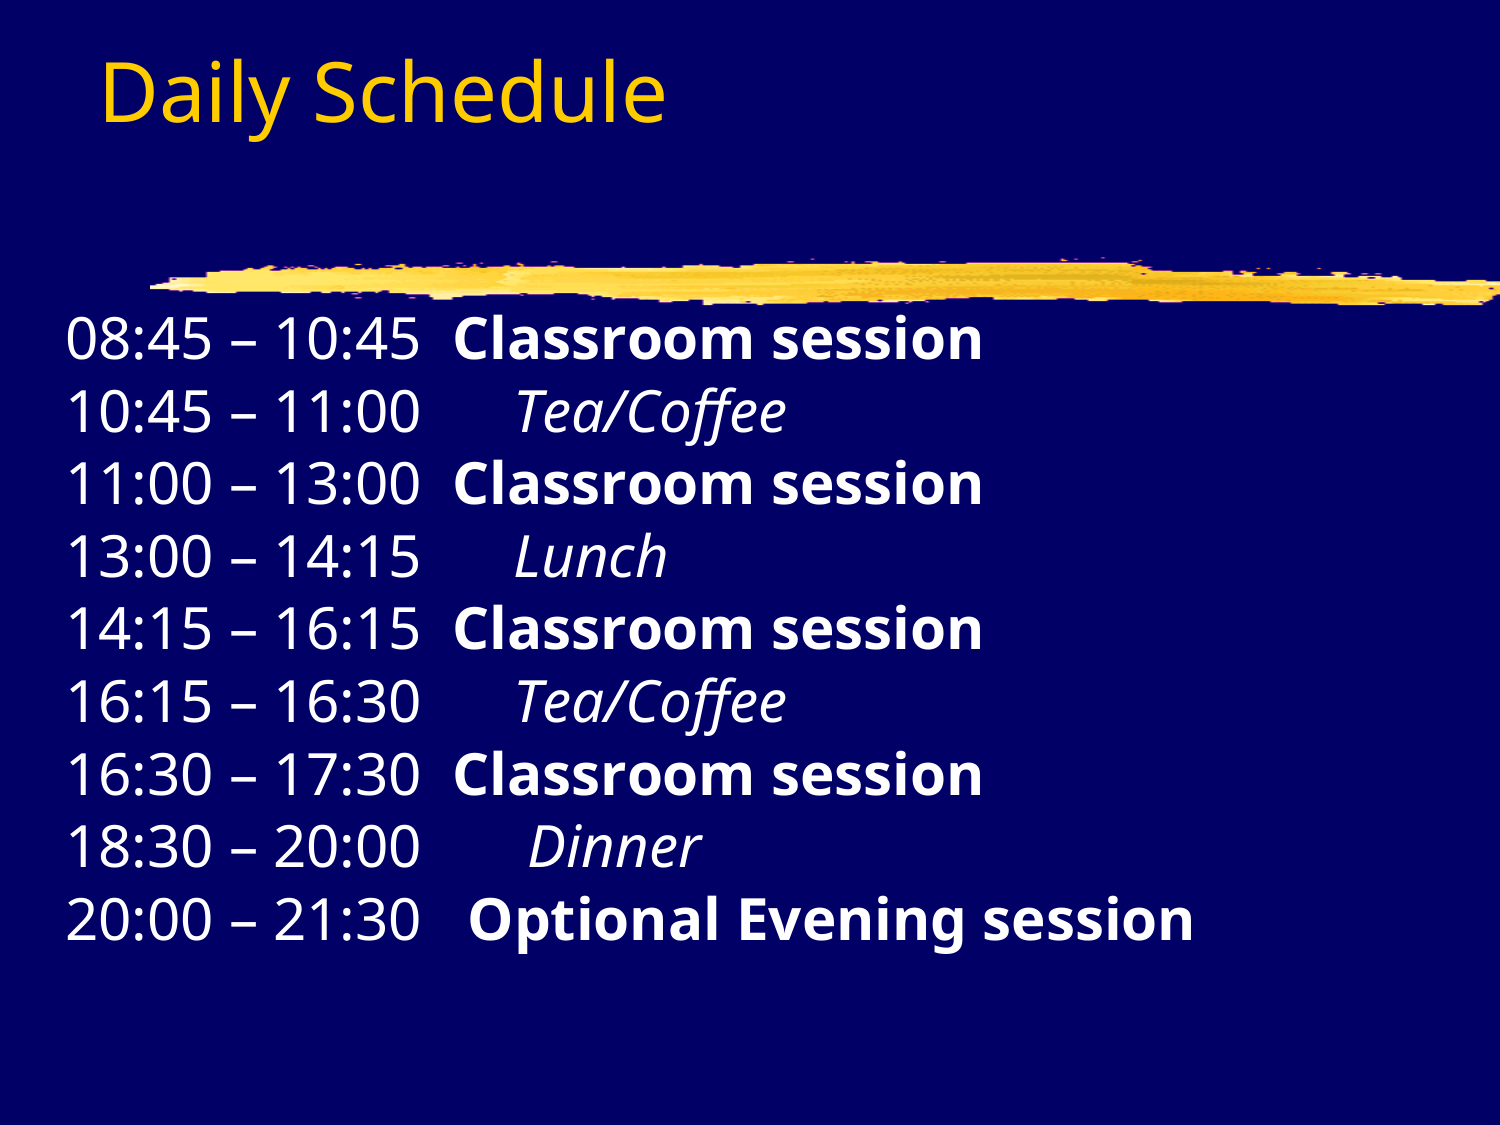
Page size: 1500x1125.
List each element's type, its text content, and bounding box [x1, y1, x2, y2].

list 08:45 – 10:45 Classroom session 10:45 – 11:00 Tea/Coffee 11:00 – 13:00 Classroom session 13:00 – 14:15 Lunch 14:15 – 16:15 Classroom session 16:15 – 16:30 Tea/Coffee 16:30 – 17:30 Classroom session 18:30 – 20:00 Dinner 20:00 – 21:30 Optional Evening session [62, 325, 1500, 1094]
title Daily Schedule [98, 0, 1379, 203]
picture [150, 252, 1500, 316]
